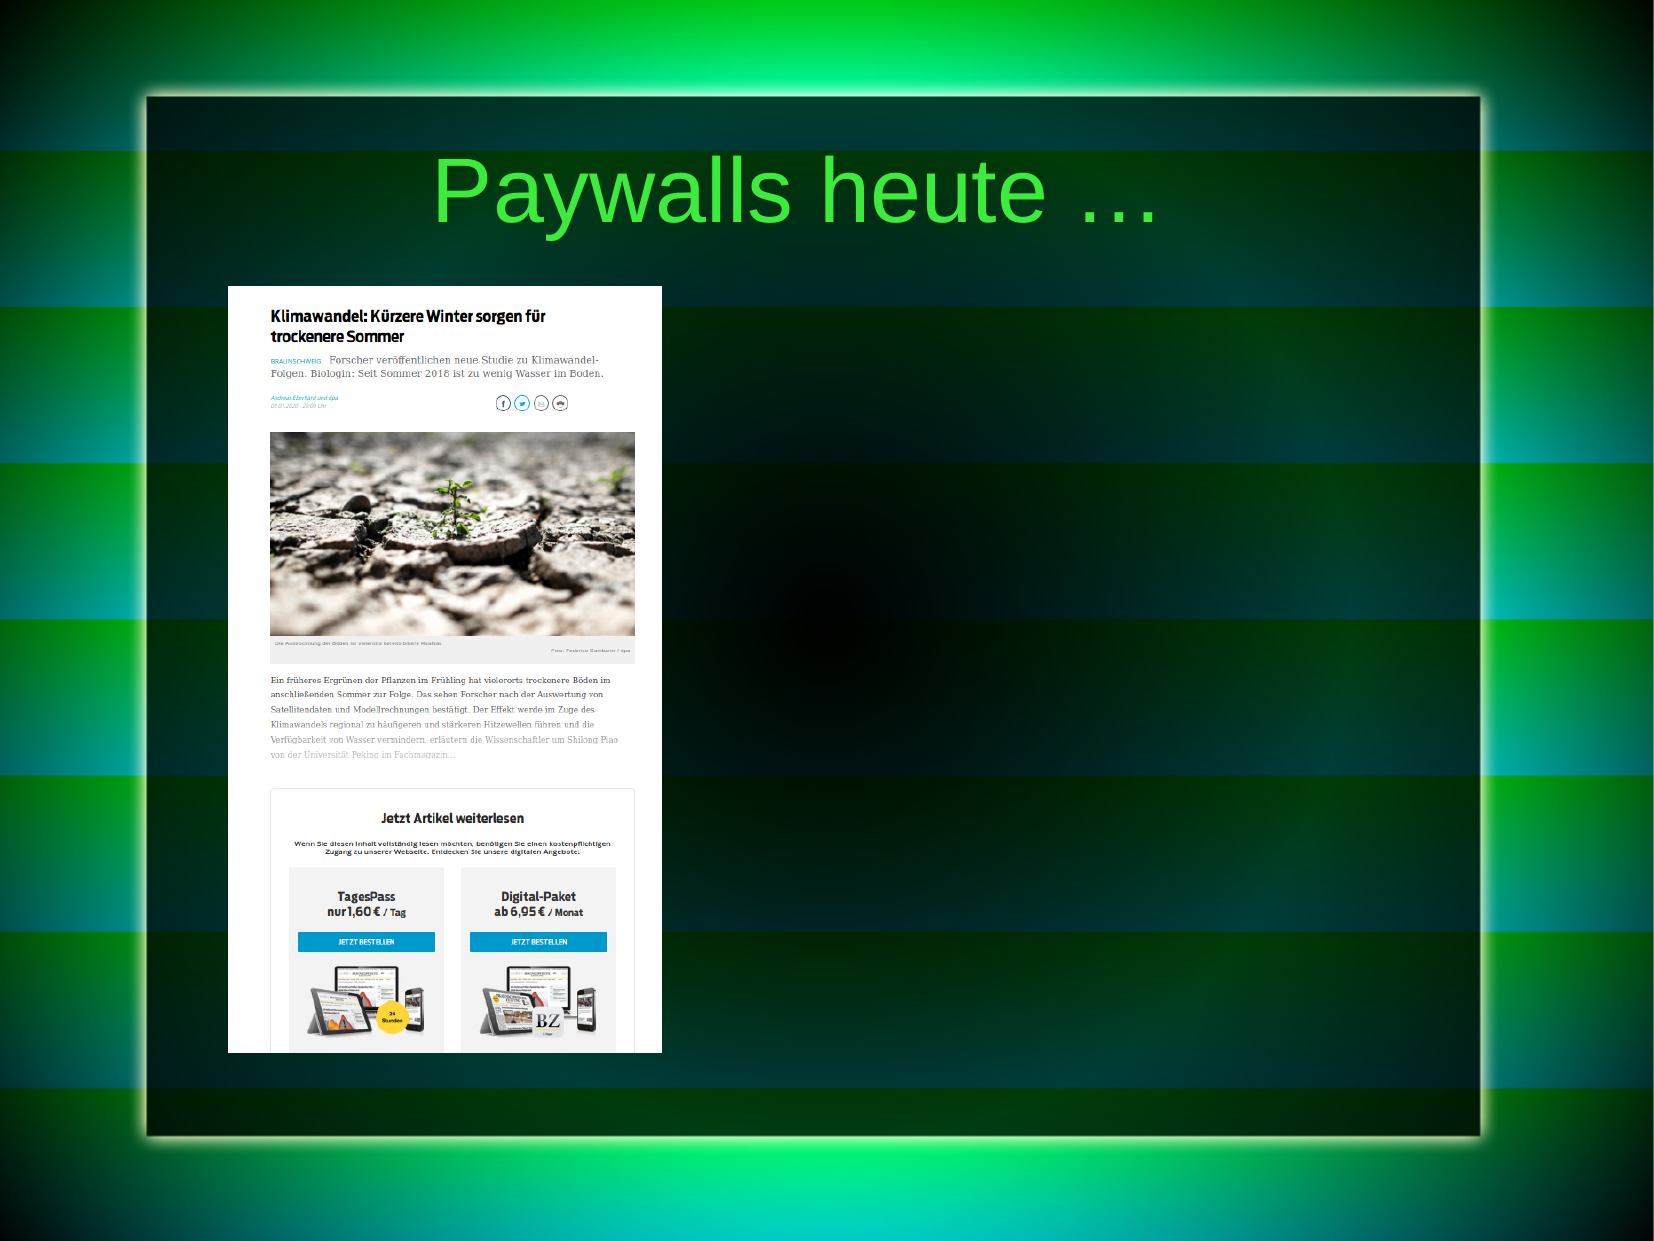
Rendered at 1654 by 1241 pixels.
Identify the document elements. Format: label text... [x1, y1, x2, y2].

picture [0, 0, 1654, 1241]
title Paywalls heute … [147, 94, 1477, 287]
